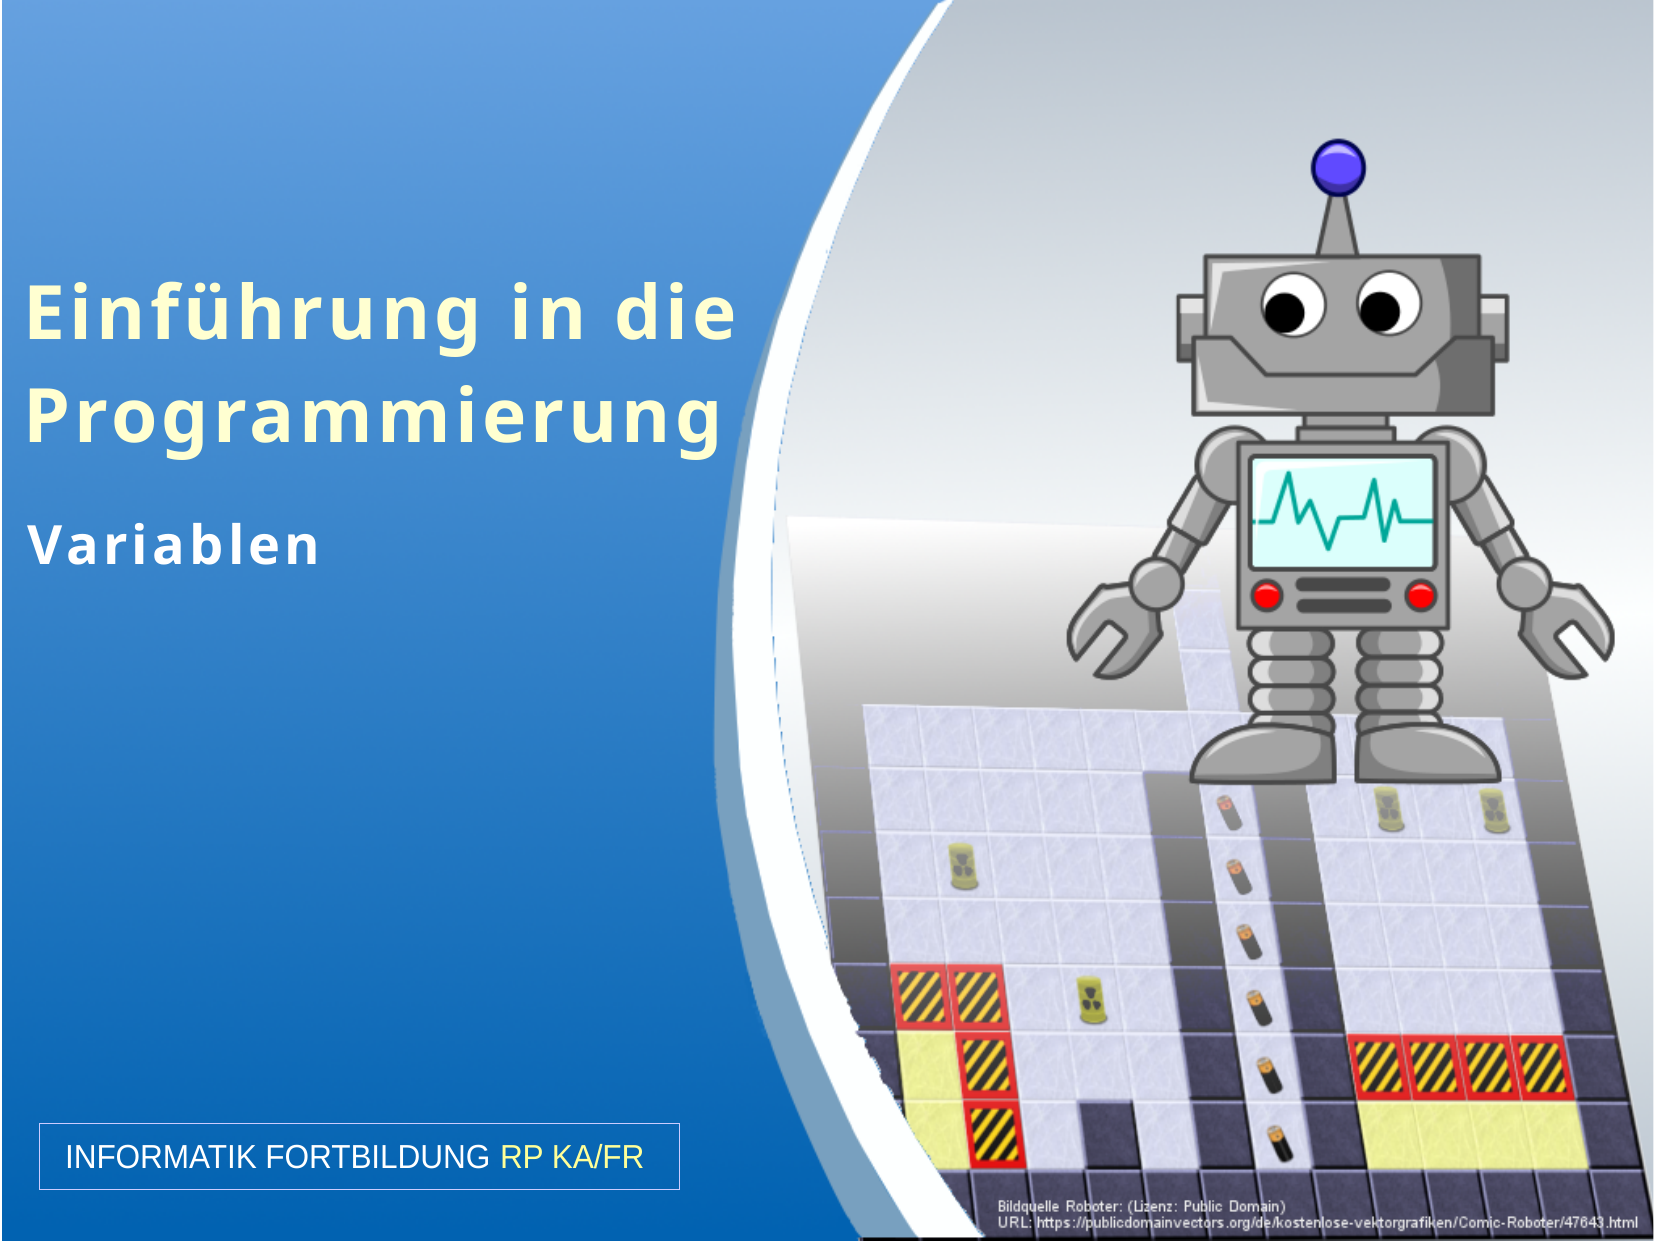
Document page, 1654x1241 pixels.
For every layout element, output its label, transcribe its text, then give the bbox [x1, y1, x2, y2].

picture [2, 0, 1654, 1241]
text_box Einführung in die Programmierung [8, 252, 792, 539]
text_box INFORMATIK FORTBILDUNG RP KA/FR [39, 1123, 680, 1190]
text_box Variablen [13, 499, 797, 786]
